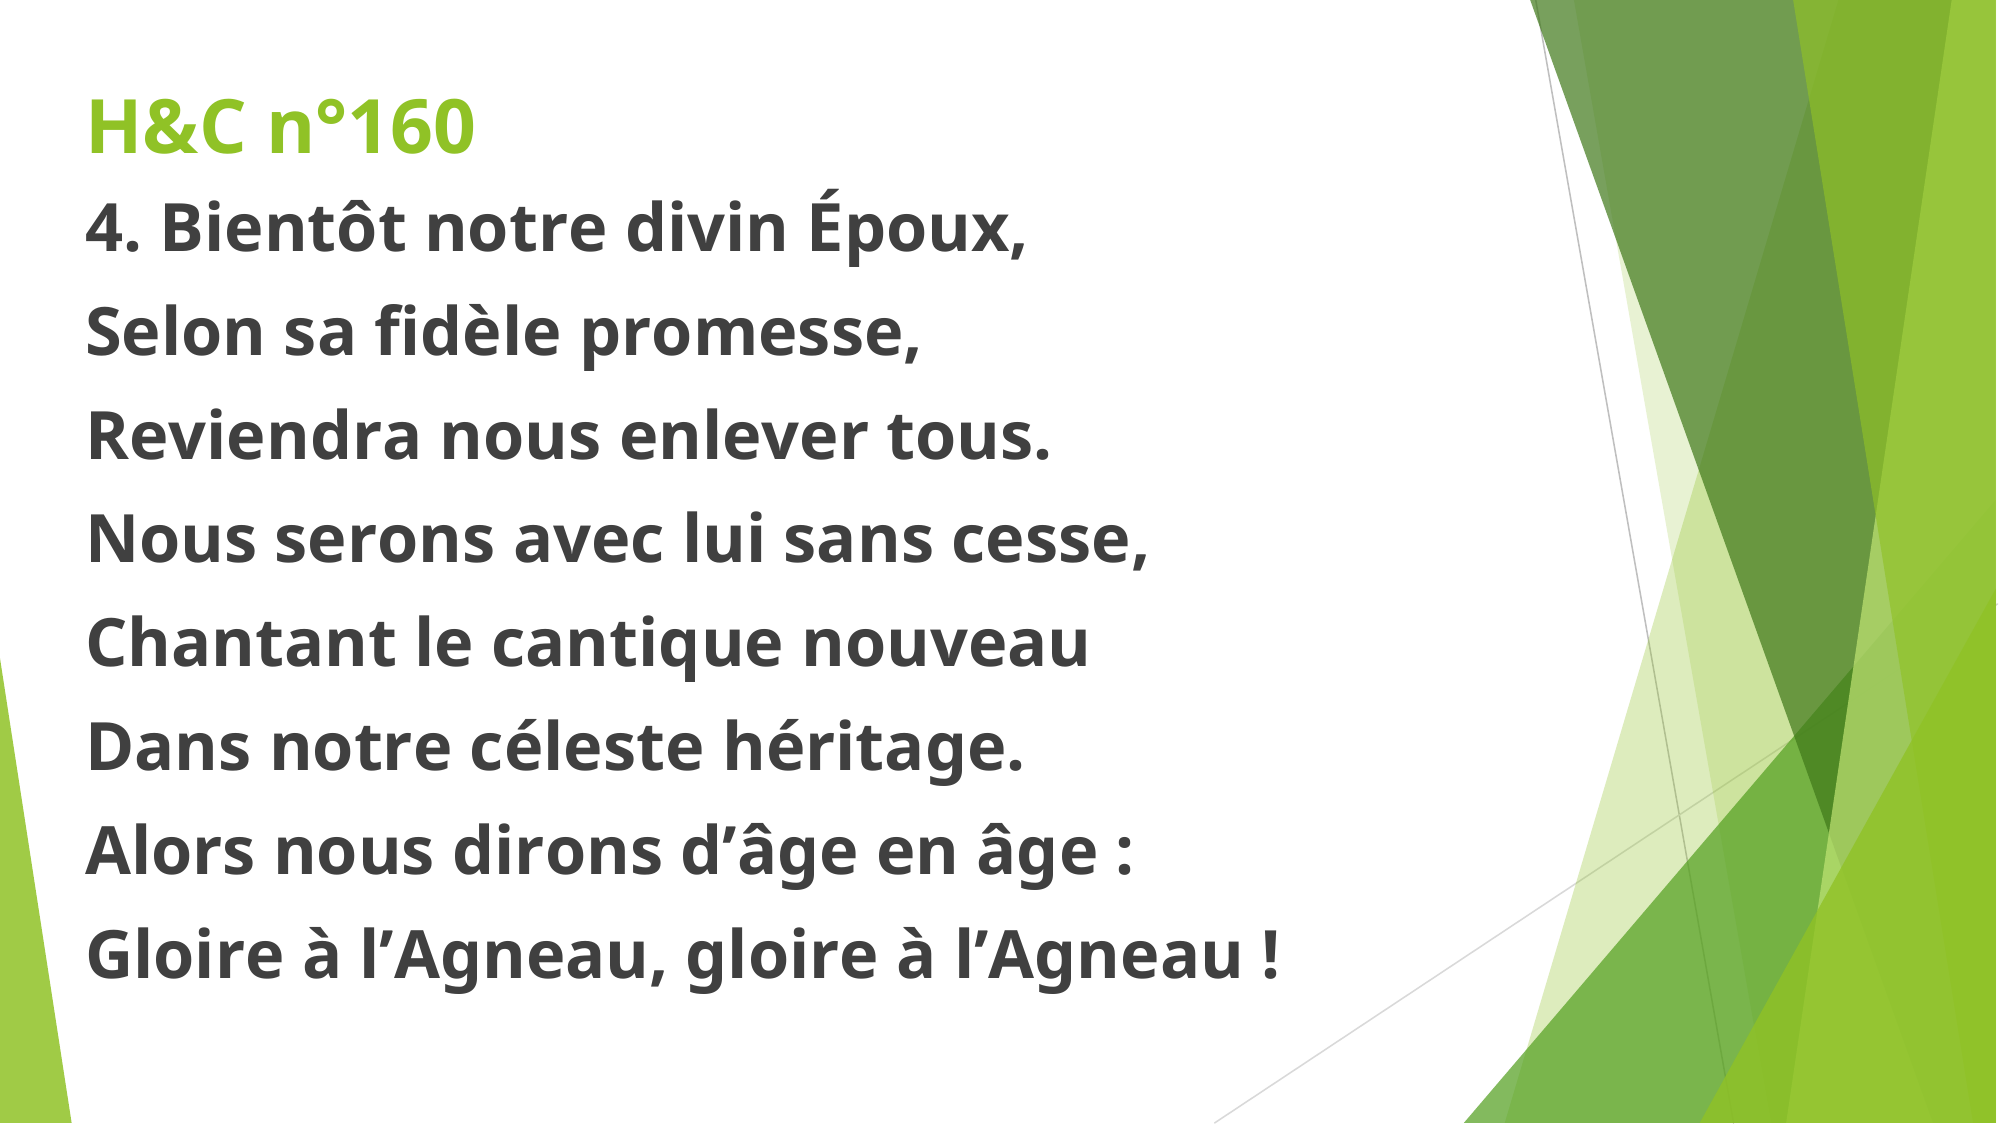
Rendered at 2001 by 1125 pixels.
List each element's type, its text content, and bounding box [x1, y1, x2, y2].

text_box 4. Bientôt notre divin Époux, Selon sa fidèle promesse, Reviendra nous enlever tous. Nous serons avec lui sans cesse, Chantant le cantique nouveau Dans notre céleste héritage. Alors nous dirons d’âge en âge : Gloire à l’Agneau, gloire à l’Agneau ! [70, 165, 1985, 1079]
text_box H&C n°160 [70, 70, 603, 165]
